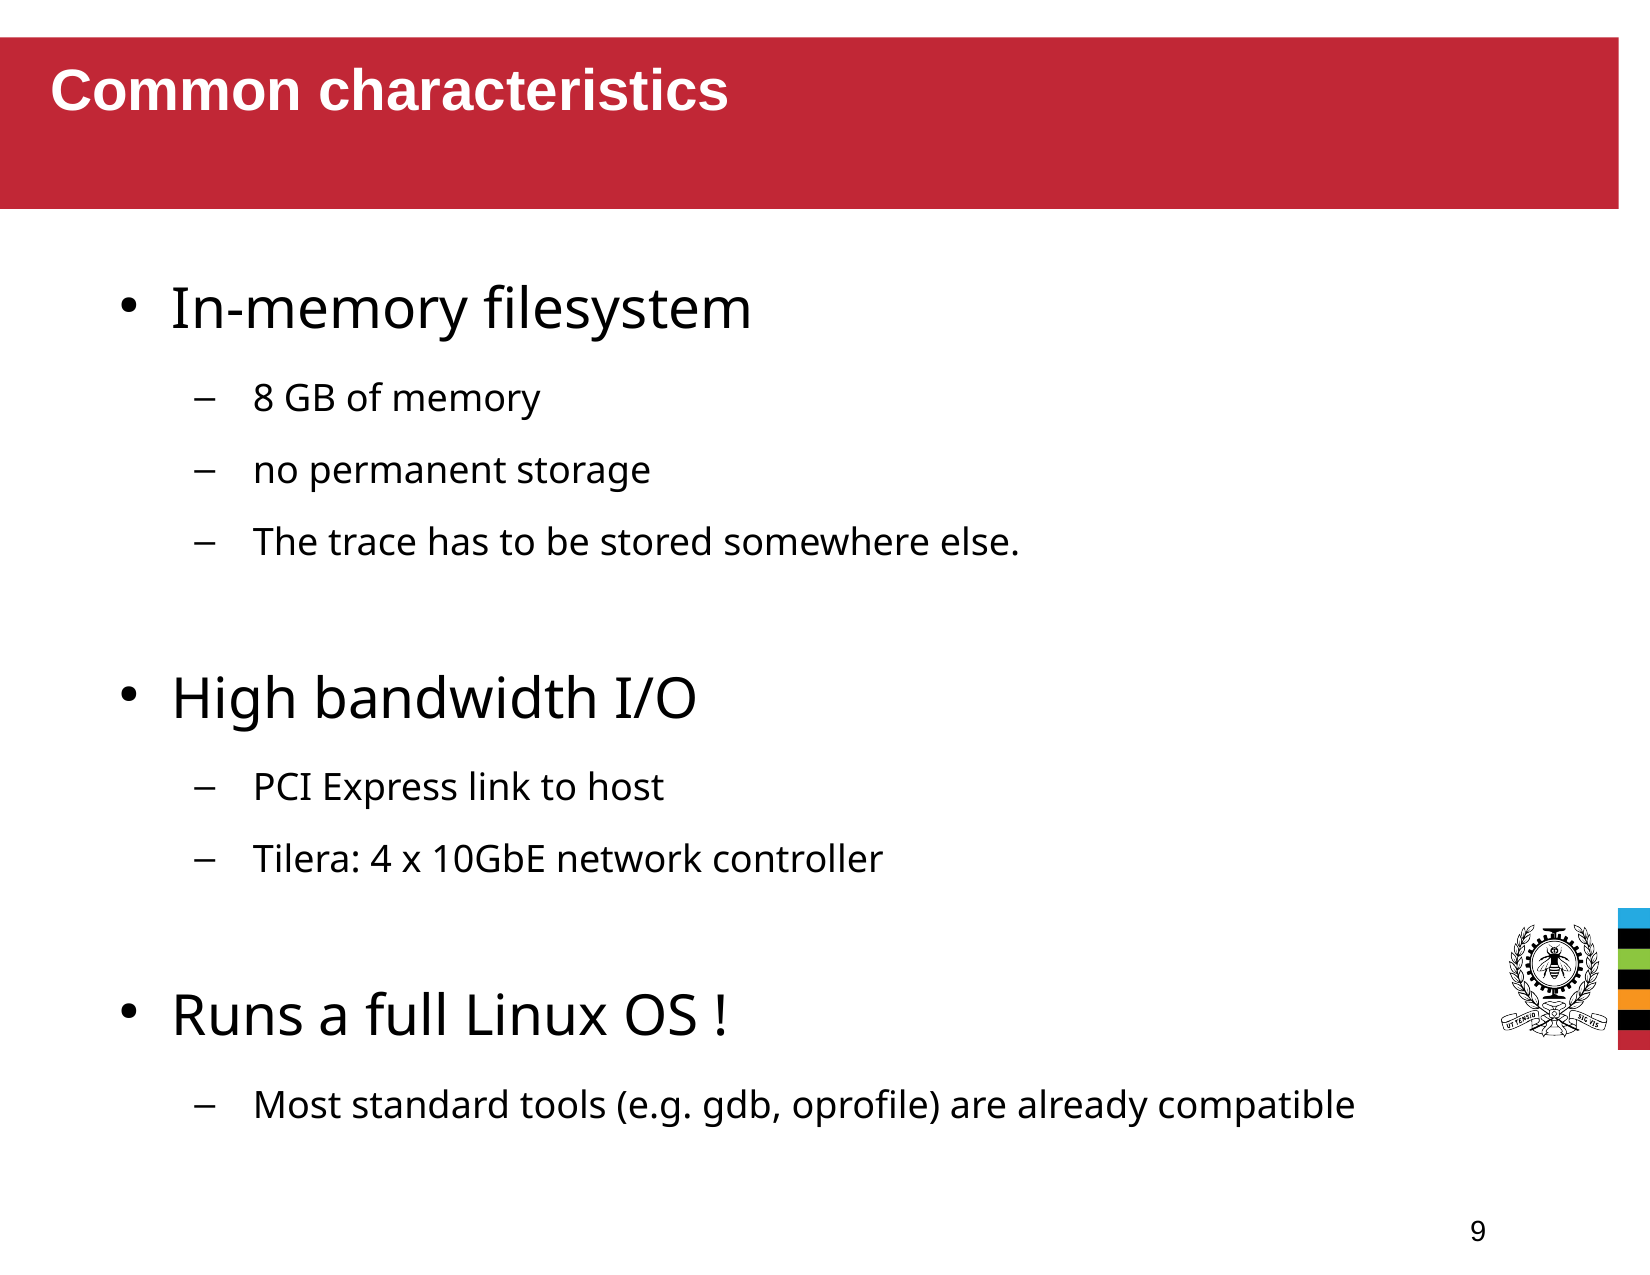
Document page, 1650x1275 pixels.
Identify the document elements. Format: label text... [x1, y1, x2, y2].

text_box Common characteristics [35, 44, 1312, 130]
list In-memory filesystem 8 GB of memory no permanent storage The trace has to be stored somewhere else. High bandwidth I/O PCI Express link to host Tilera: 4 x 10GbE network controller Runs a full Linux OS ! Most standard tools (e.g. gdb, oprofile) are already compatible [82, 262, 1605, 1147]
picture [1605, 908, 1650, 1050]
